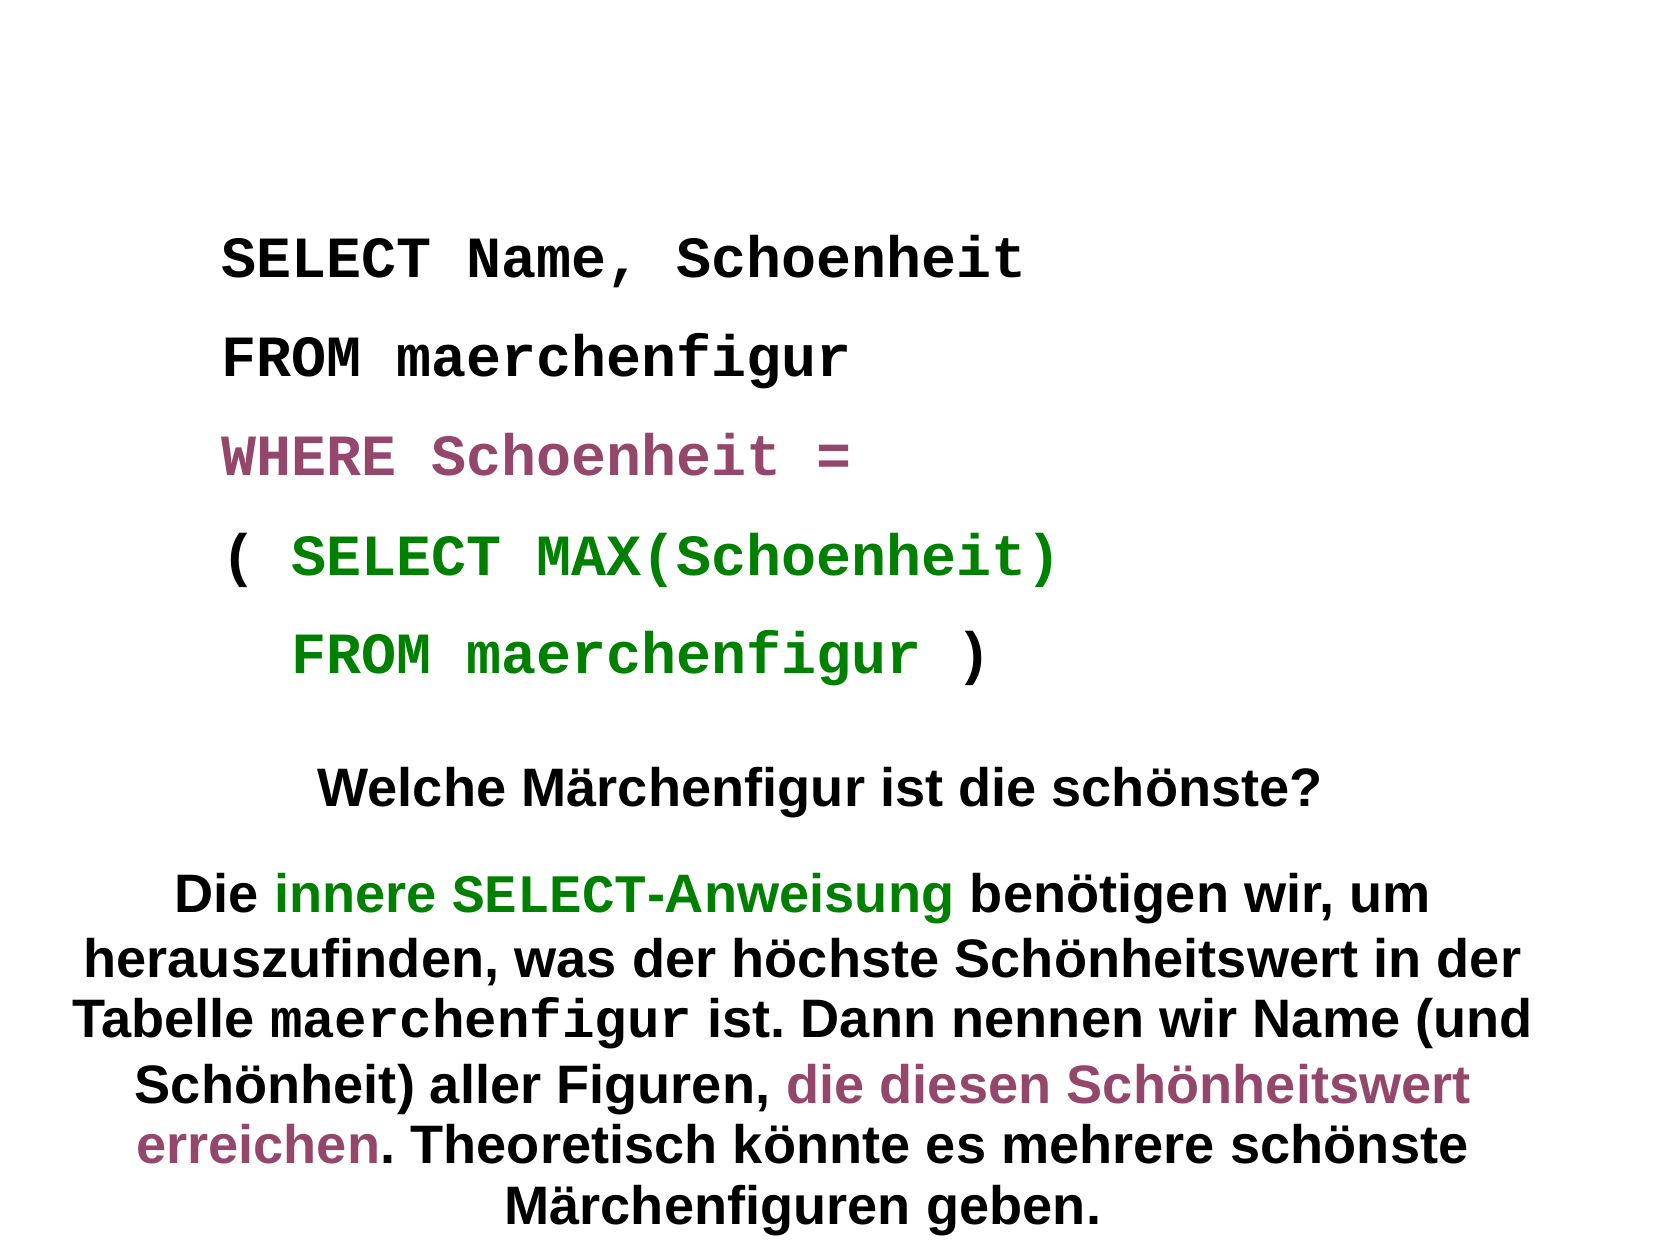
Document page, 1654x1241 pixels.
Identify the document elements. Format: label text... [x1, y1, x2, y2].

text_box SELECT Name, Schoenheit FROM maerchenfigur WHERE Schoenheit = ( SELECT MAX(Schoenheit) FROM maerchenfigur ) [206, 188, 1565, 670]
title Welche Märchenfigur ist die schönste? [76, 708, 1565, 866]
title Die innere SELECT-Anweisung benötigen wir, um herauszufinden, was der höchste Schönheitswert in der Tabelle maerchenfigur ist. Dann nennen wir Name (und Schönheit) aller Figuren, die diesen Schönheitswert erreichen. Theoretisch könnte es mehrere schönste Märchenfiguren geben. [59, 858, 1548, 1241]
